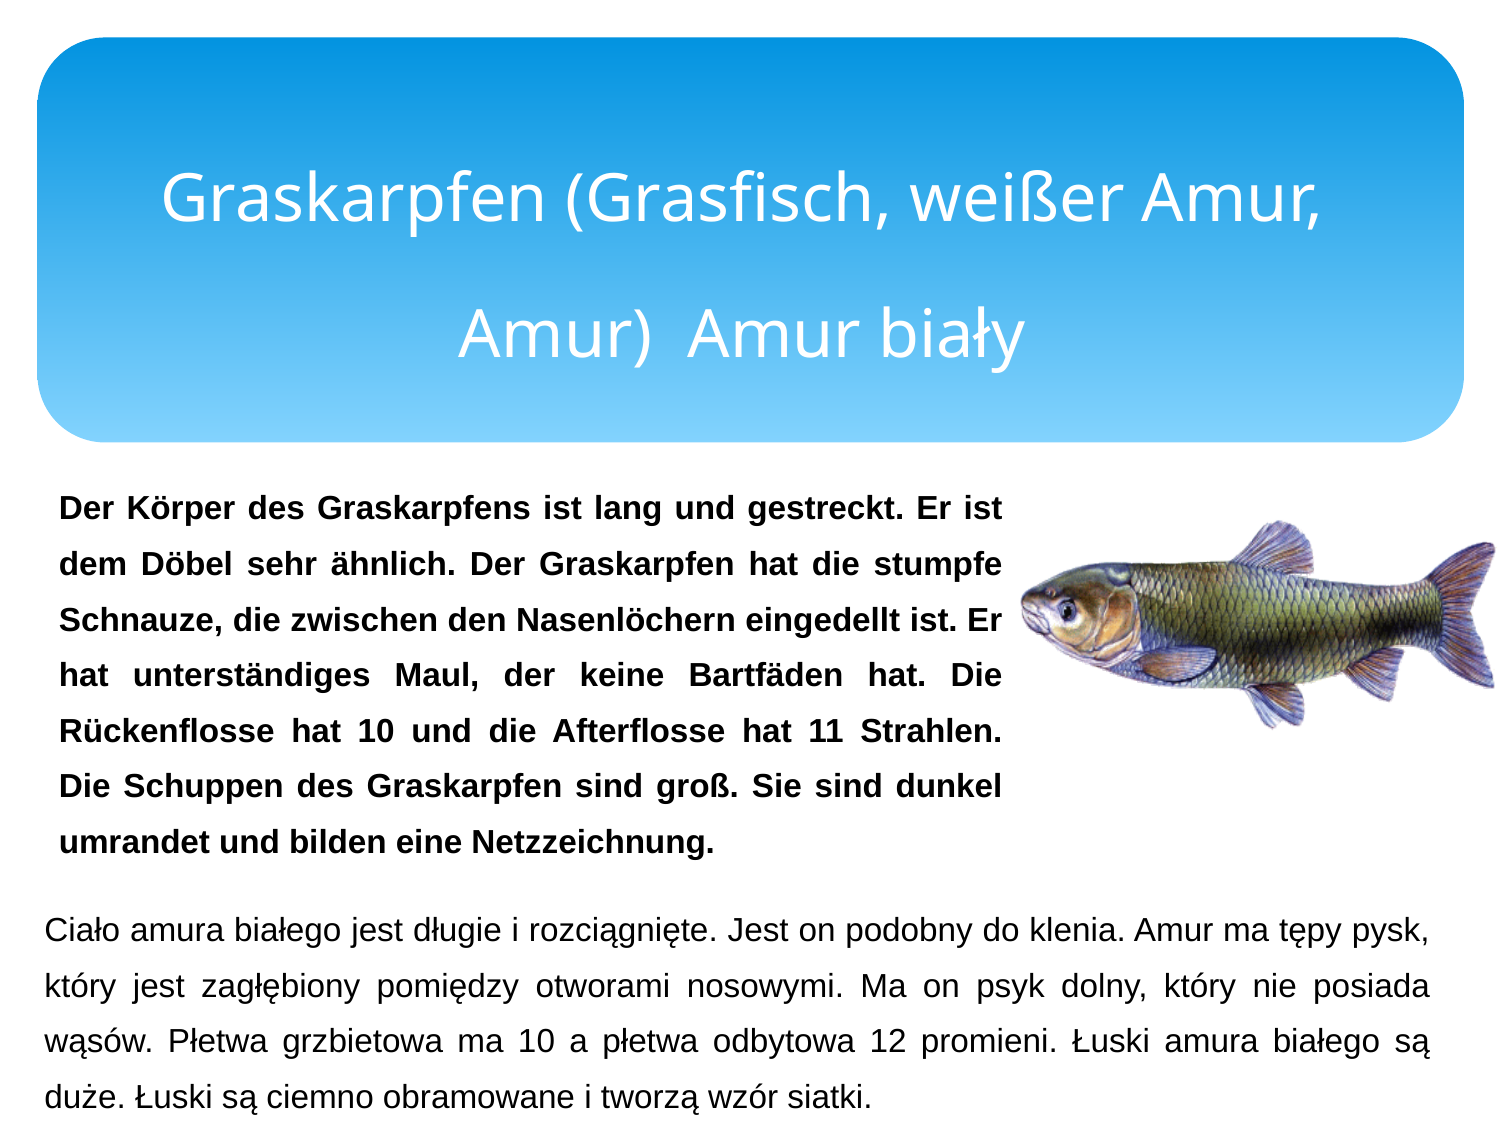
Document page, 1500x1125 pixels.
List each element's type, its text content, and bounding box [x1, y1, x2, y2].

text_box Ciało amura białego jest długie i rozciągnięte. Jest on podobny do klenia. Amur ma tępy pysk, który jest zagłębiony pomiędzy otworami nosowymi. Ma on psyk dolny, który nie posiada wąsów. Płetwa grzbietowa ma 10 a płetwa odbytowa 12 promieni. Łuski amura białego są duże. Łuski są ciemno obramowane i tworzą wzór siatki. [29, 885, 1447, 1106]
picture [1003, 501, 1500, 739]
title Graskarpfen (Grasfisch, weißer Amur, Amur) Amur biały [67, 106, 1418, 376]
subtitle Der Körper des Graskarpfens ist lang und gestreckt. Er ist dem Döbel sehr ähnlich. Der Graskarpfen hat die stumpfe Schnauze, die zwischen den Nasenlöchern eingedellt ist. Er hat unterständiges Maul, der keine Bartfäden hat. Die Rückenflosse hat 10 und die Afterflosse hat 11 Strahlen. Die Schuppen des Graskarpfen sind groß. Sie sind dunkel umrandet und bilden eine Netzzeichnung. [59, 473, 1004, 858]
